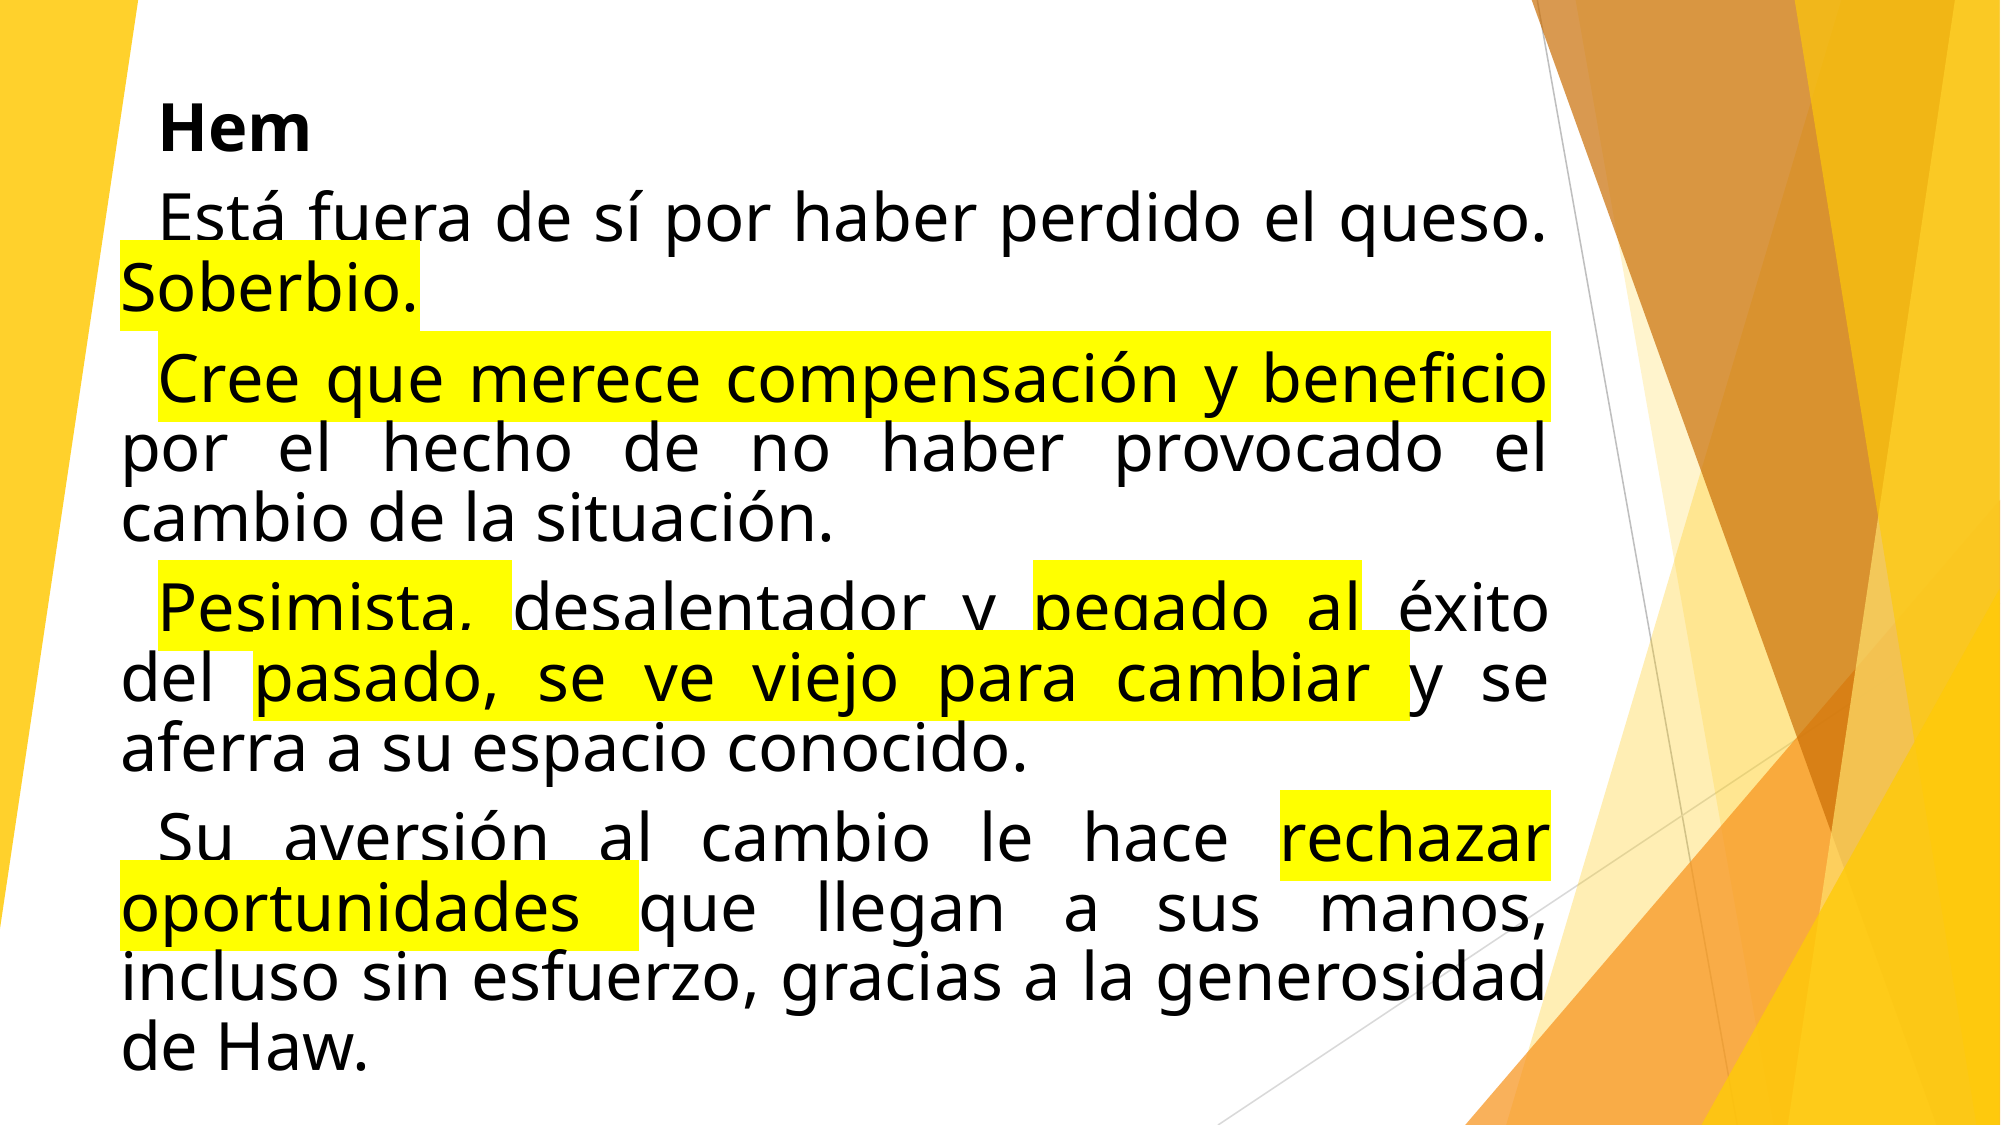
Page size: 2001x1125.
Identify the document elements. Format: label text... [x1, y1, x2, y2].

subtitle Hem Está fuera de sí por haber perdido el queso. Soberbio. Cree que merece compensación y beneficio por el hecho de no haber provocado el cambio de la situación. Pesimista, desalentador y pegado al éxito del pasado, se ve viejo para cambiar y se aferra a su espacio conocido. Su aversión al cambio le hace rechazar oportunidades que llegan a sus manos, incluso sin esfuerzo, gracias a la generosidad de Haw. [105, 88, 1578, 1125]
